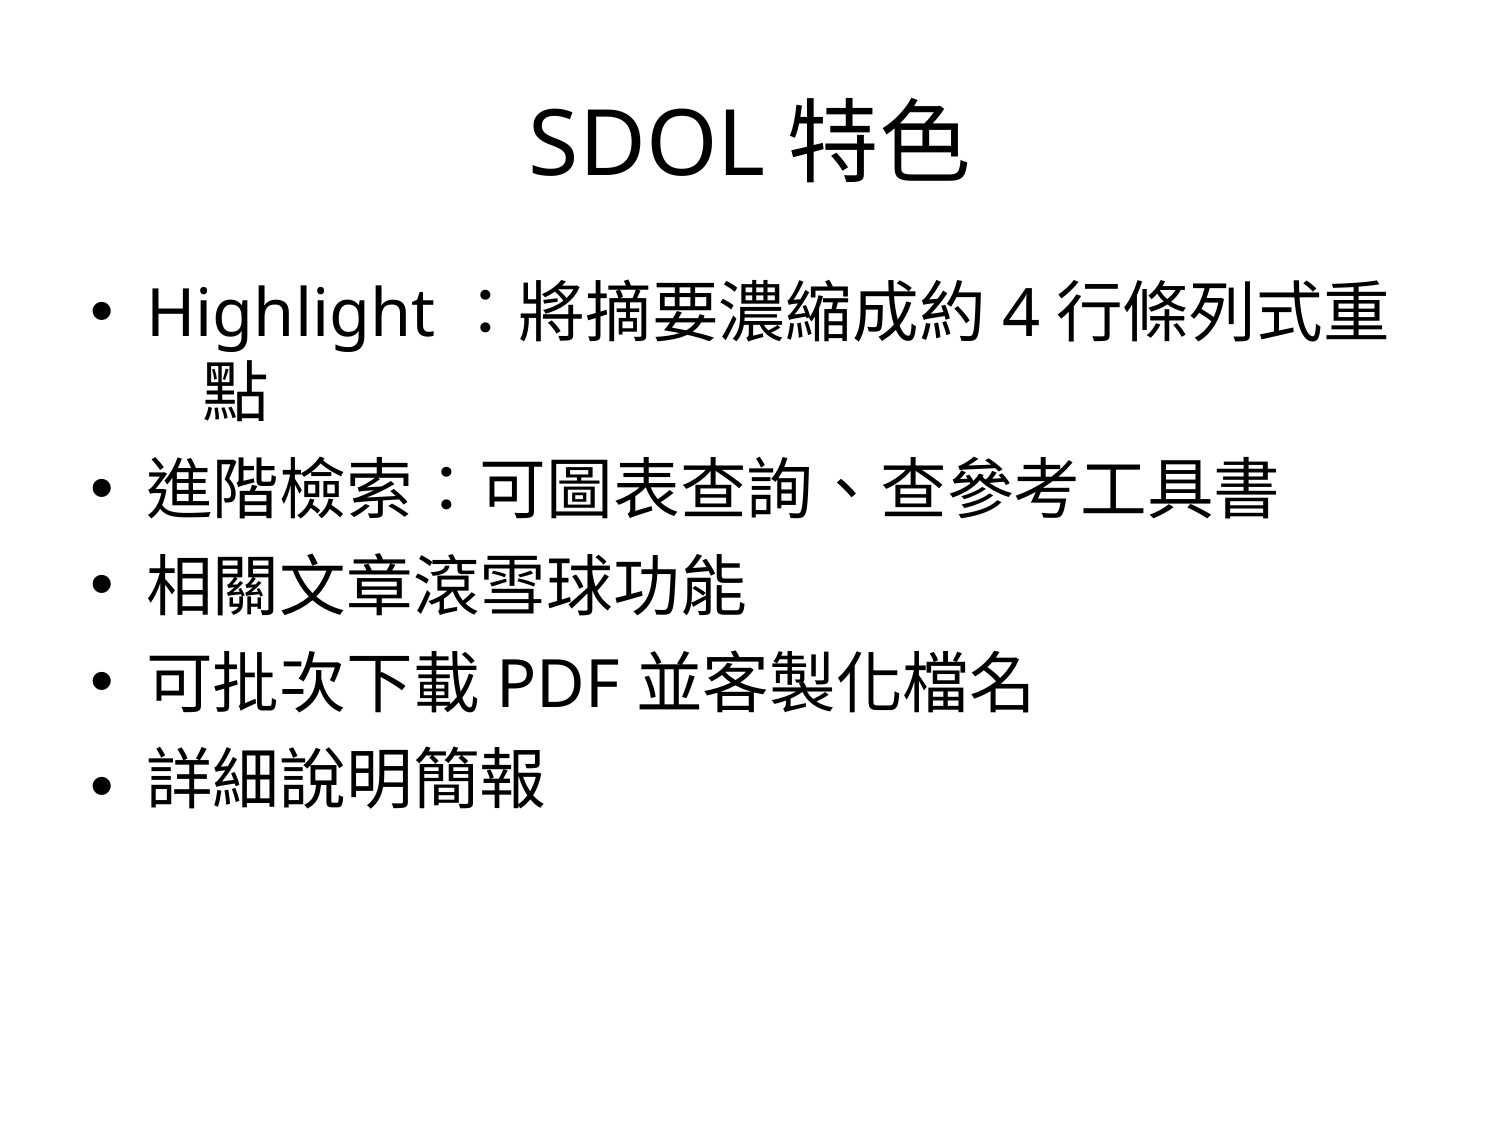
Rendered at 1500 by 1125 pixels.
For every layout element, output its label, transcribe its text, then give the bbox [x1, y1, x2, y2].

list Highlight：將摘要濃縮成約4行條列式重點 進階檢索：可圖表查詢、查參考工具書 相關文章滾雪球功能 可批次下載PDF並客製化檔名 詳細說明簡報 [75, 262, 1426, 1005]
title SDOL特色 [75, 45, 1426, 233]
